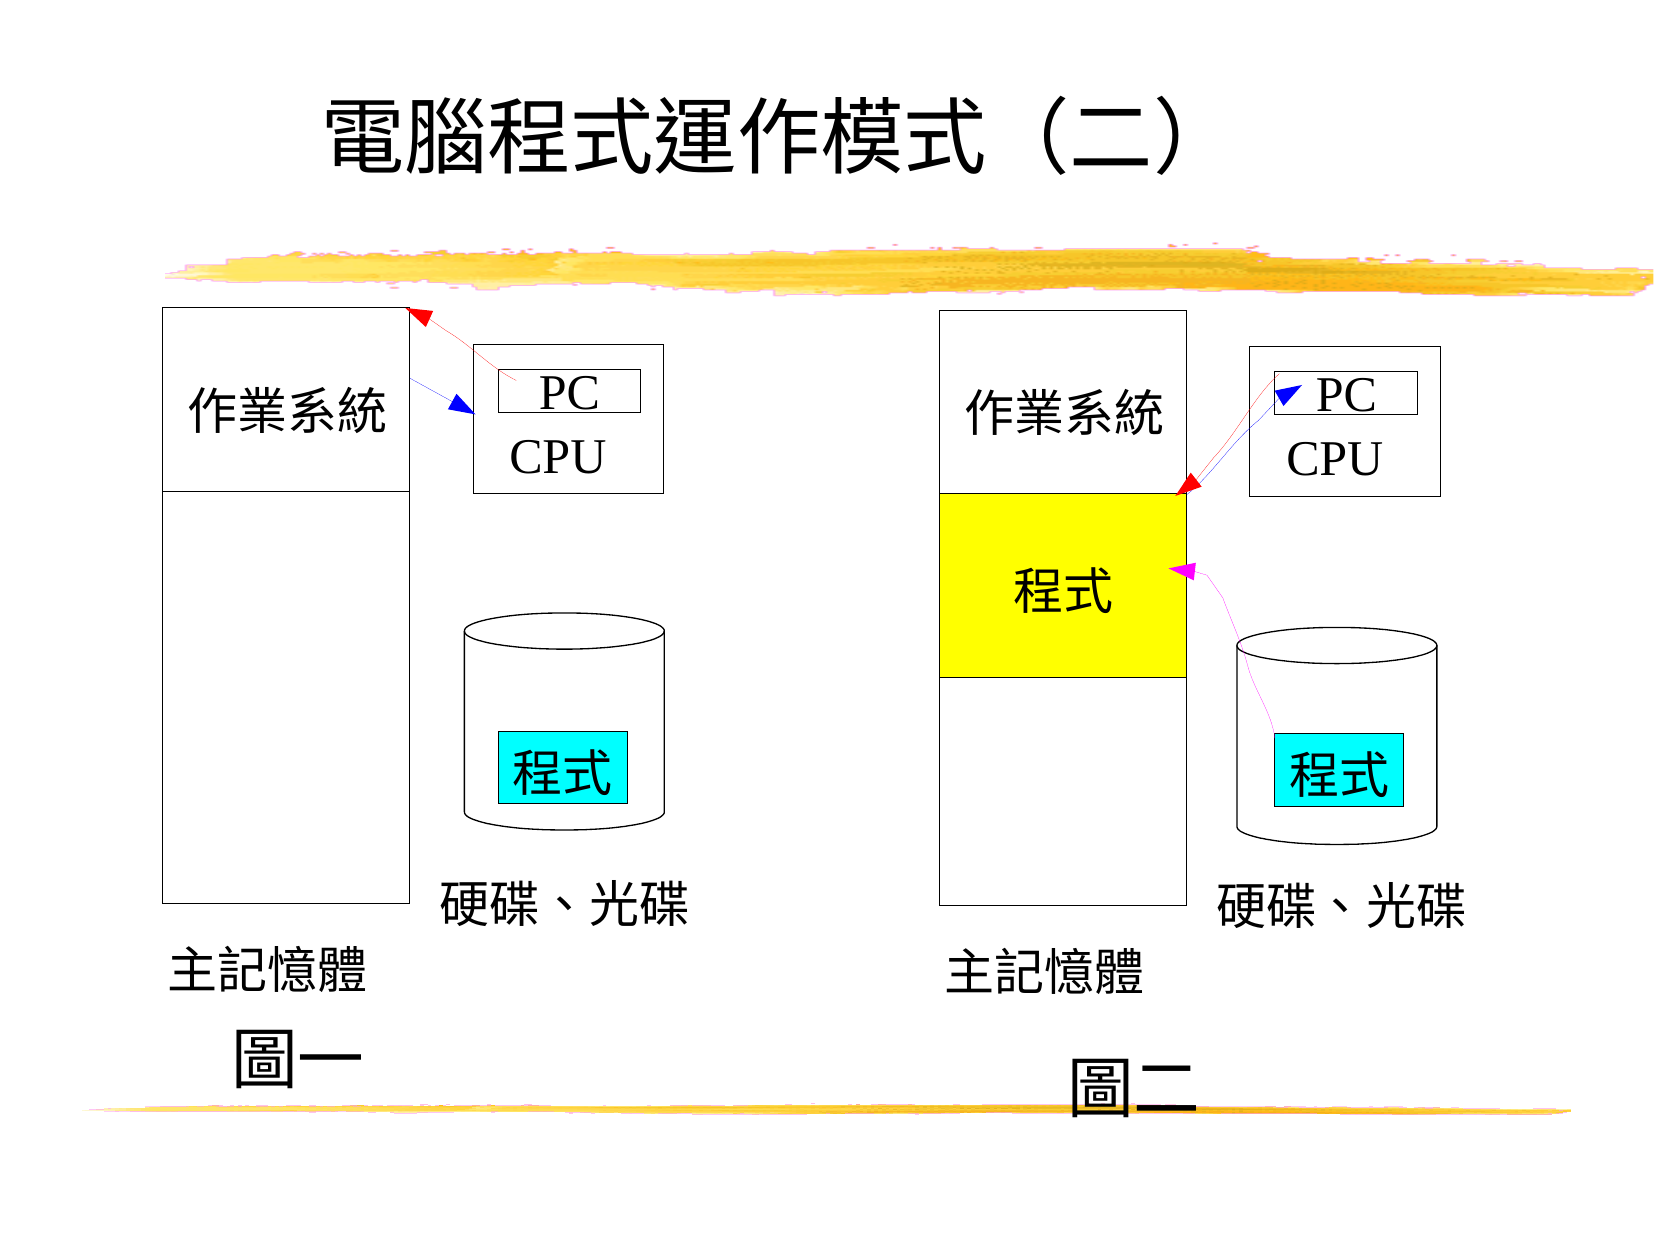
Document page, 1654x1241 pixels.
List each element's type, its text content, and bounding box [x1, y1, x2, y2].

text_box 程式 [939, 493, 1187, 678]
text_box 主記憶體 [944, 928, 1145, 981]
text_box PC [1274, 371, 1418, 415]
text_box CPU [1286, 428, 1384, 484]
picture [165, 237, 1654, 308]
chart [461, 610, 668, 833]
title 電腦程式運作模式（二） [76, 28, 1482, 235]
text_box 作業系統 [187, 366, 389, 420]
text_box 主記憶體 [167, 926, 368, 979]
text_box 程式 [1274, 733, 1404, 807]
text_box PC [498, 369, 641, 413]
list 圖二 [1067, 1029, 1217, 1147]
text_box 硬碟、光碟 [1216, 862, 1467, 916]
picture [1217, 1102, 1571, 1117]
text_box 硬碟、光碟 [439, 860, 690, 913]
chart [1233, 625, 1441, 847]
text_box 程式 [498, 731, 628, 804]
text_box 作業系統 [964, 369, 1165, 422]
text_box PC [1274, 392, 1278, 402]
text_box CPU [509, 425, 607, 482]
picture [82, 1102, 1067, 1117]
list 圖一 [231, 1000, 381, 1099]
